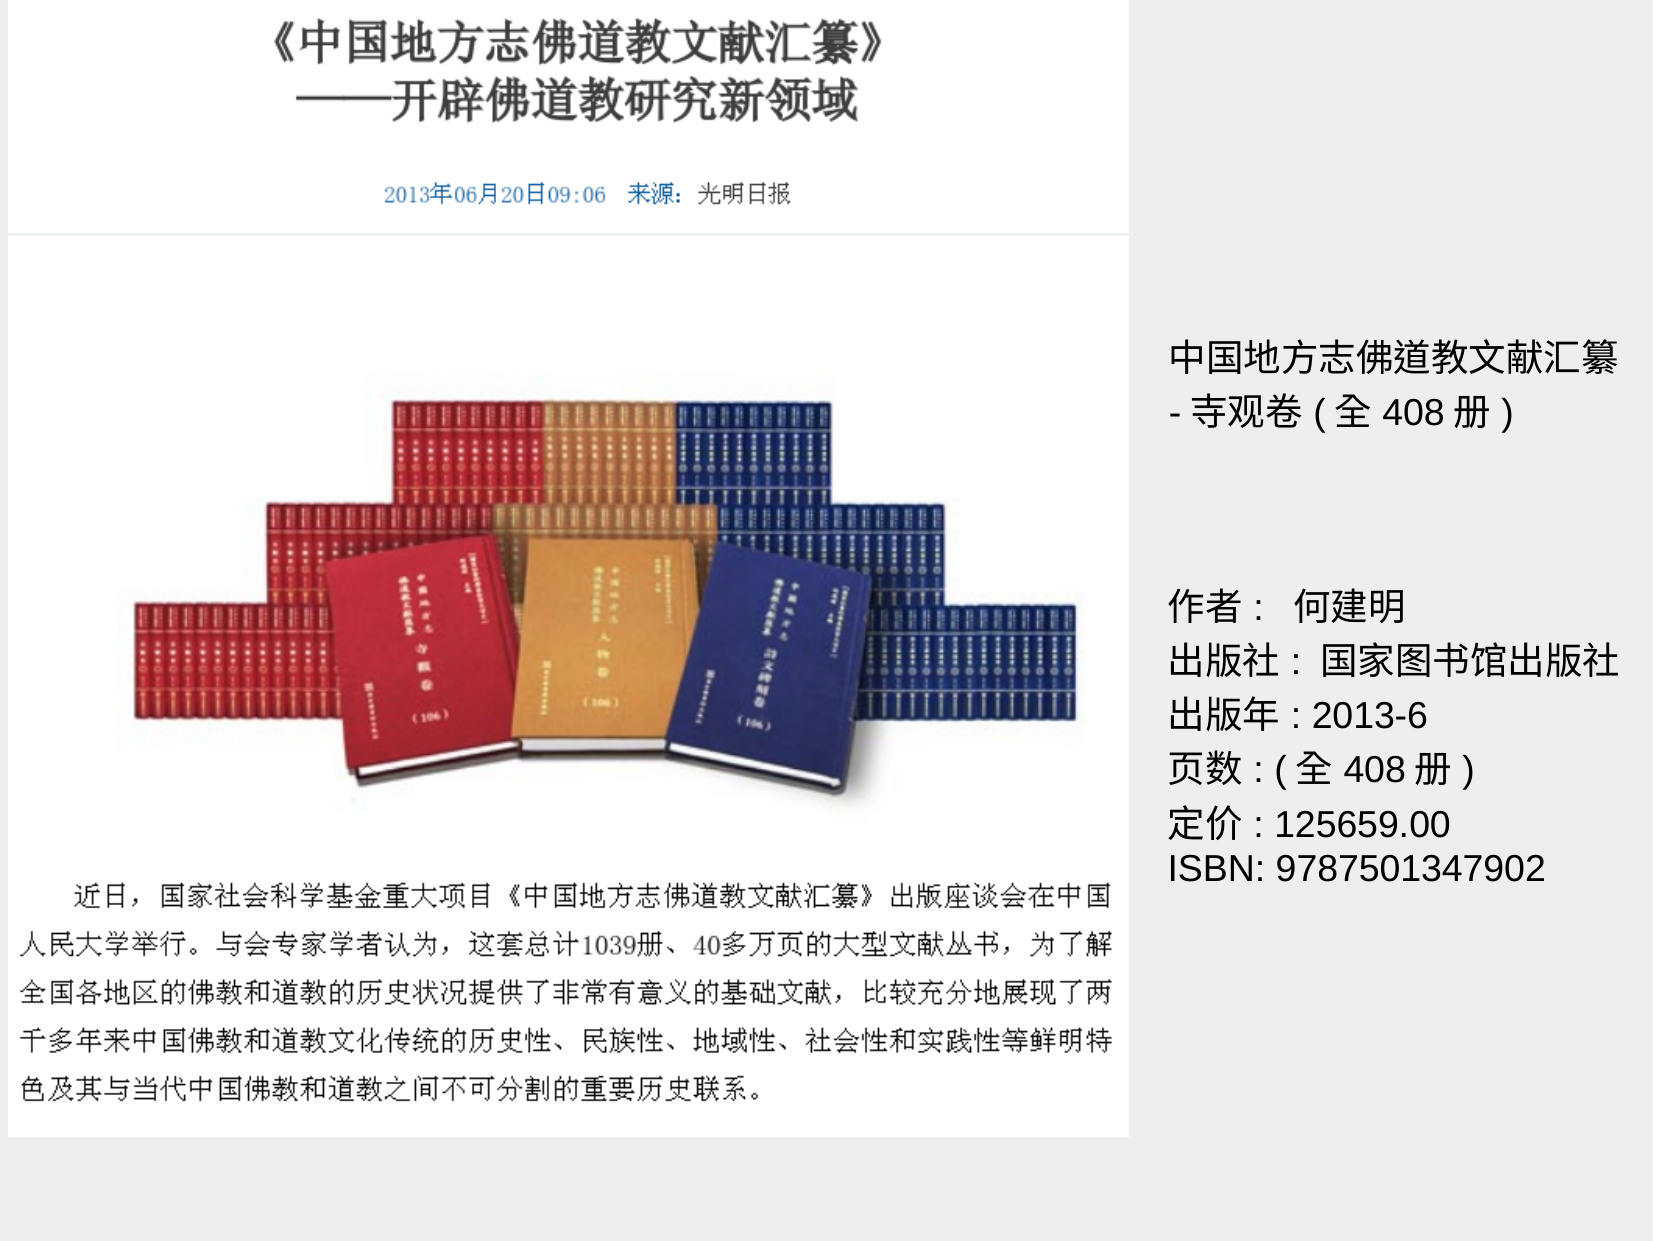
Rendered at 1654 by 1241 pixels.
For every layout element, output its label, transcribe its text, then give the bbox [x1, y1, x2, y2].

text_box 作者: 何建明 出版社: 国家图书馆出版社 出版年: 2013-6 页数: (全408册) 定价: 125659.00 ISBN: 9787501347902 [1152, 569, 1636, 904]
picture [8, 0, 1129, 1137]
text_box 中国地方志佛道教文献汇纂 -寺观卷(全408册) [1154, 320, 1634, 447]
